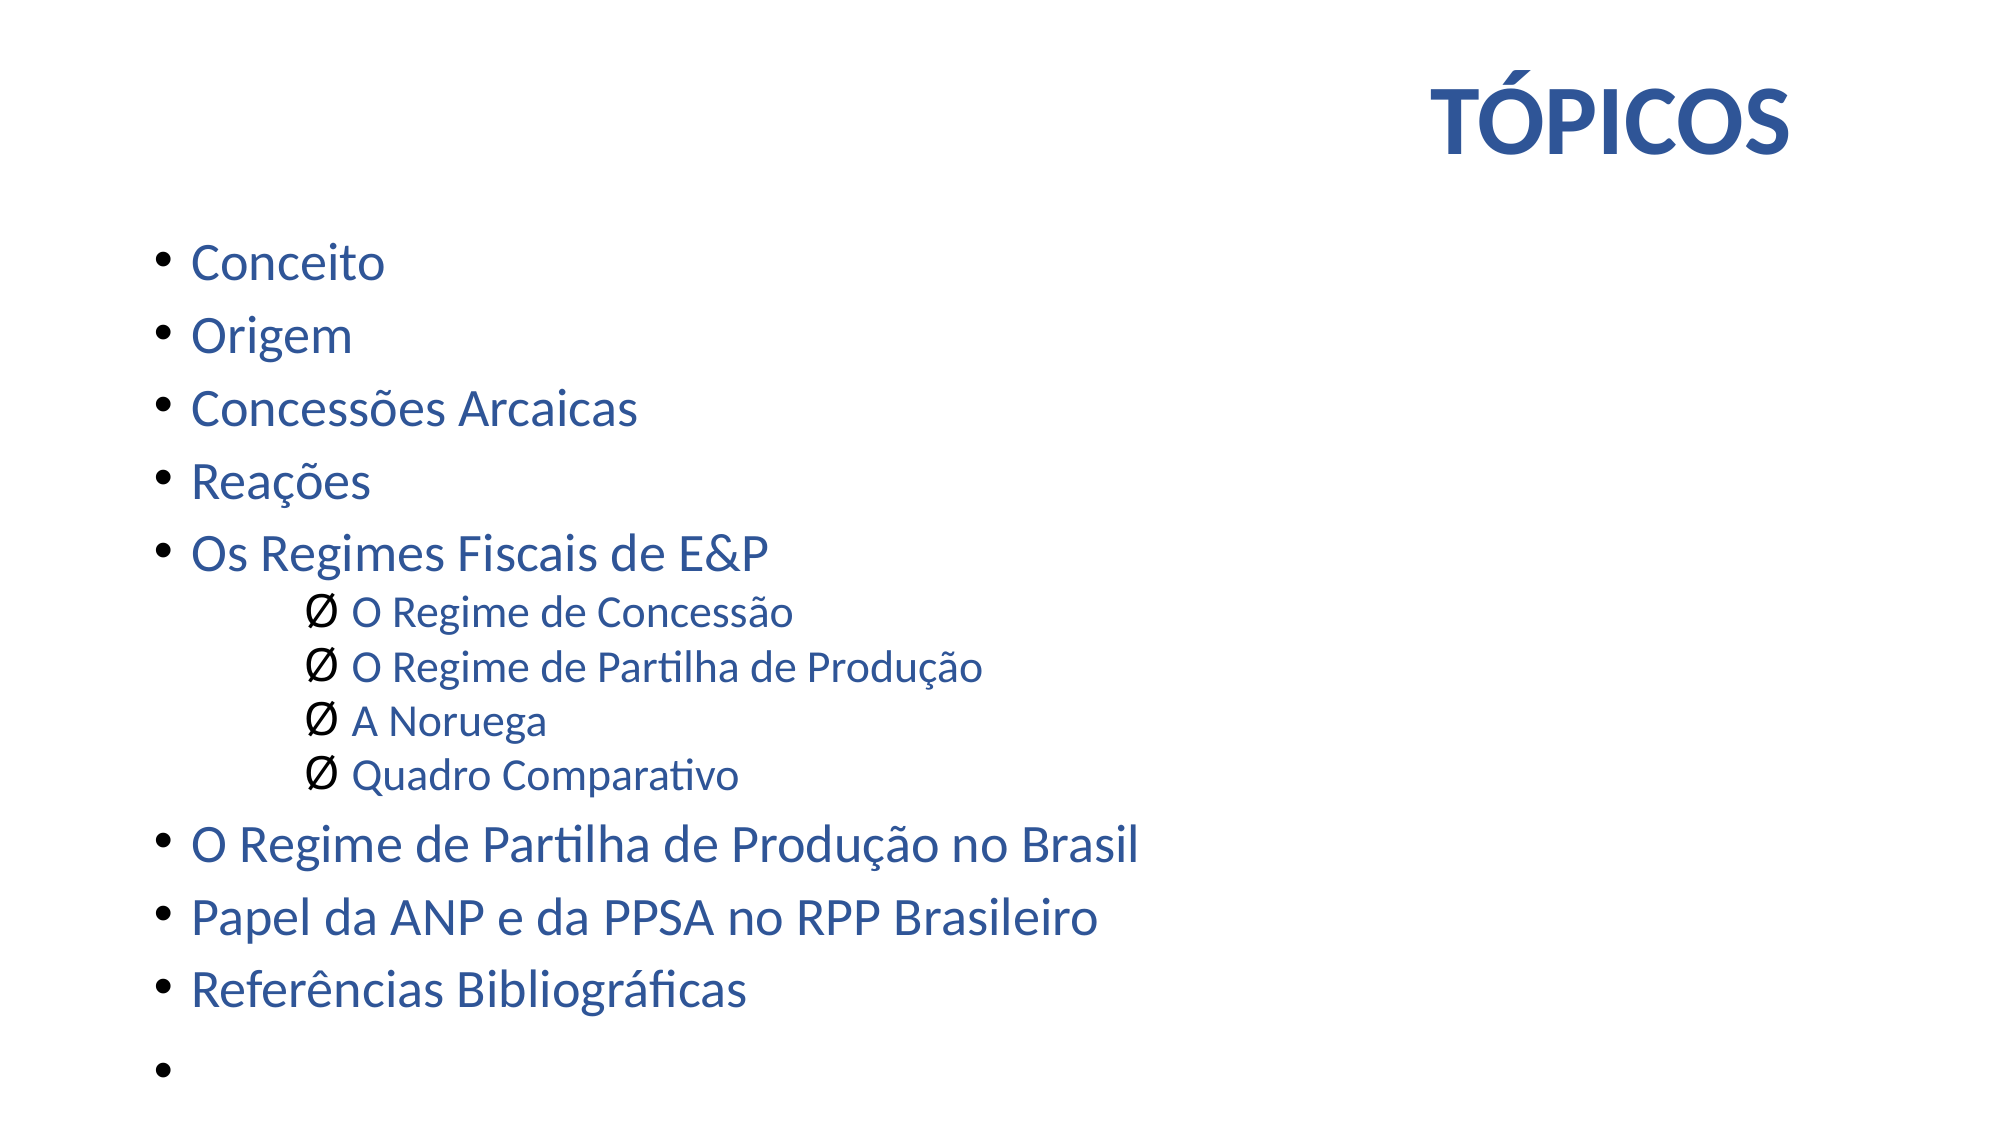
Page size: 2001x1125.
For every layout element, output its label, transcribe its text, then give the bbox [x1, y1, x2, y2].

list Conceito Origem Concessões Arcaicas Reações Os Regimes Fiscais de E&P O Regime de Concessão O Regime de Partilha de Produção A Noruega Quadro Comparativo O Regime de Partilha de Produção no Brasil Papel da ANP e da PPSA no RPP Brasileiro Referências Bibliográficas [138, 231, 1864, 1059]
text_box TÓPICOS [1307, 47, 1916, 184]
